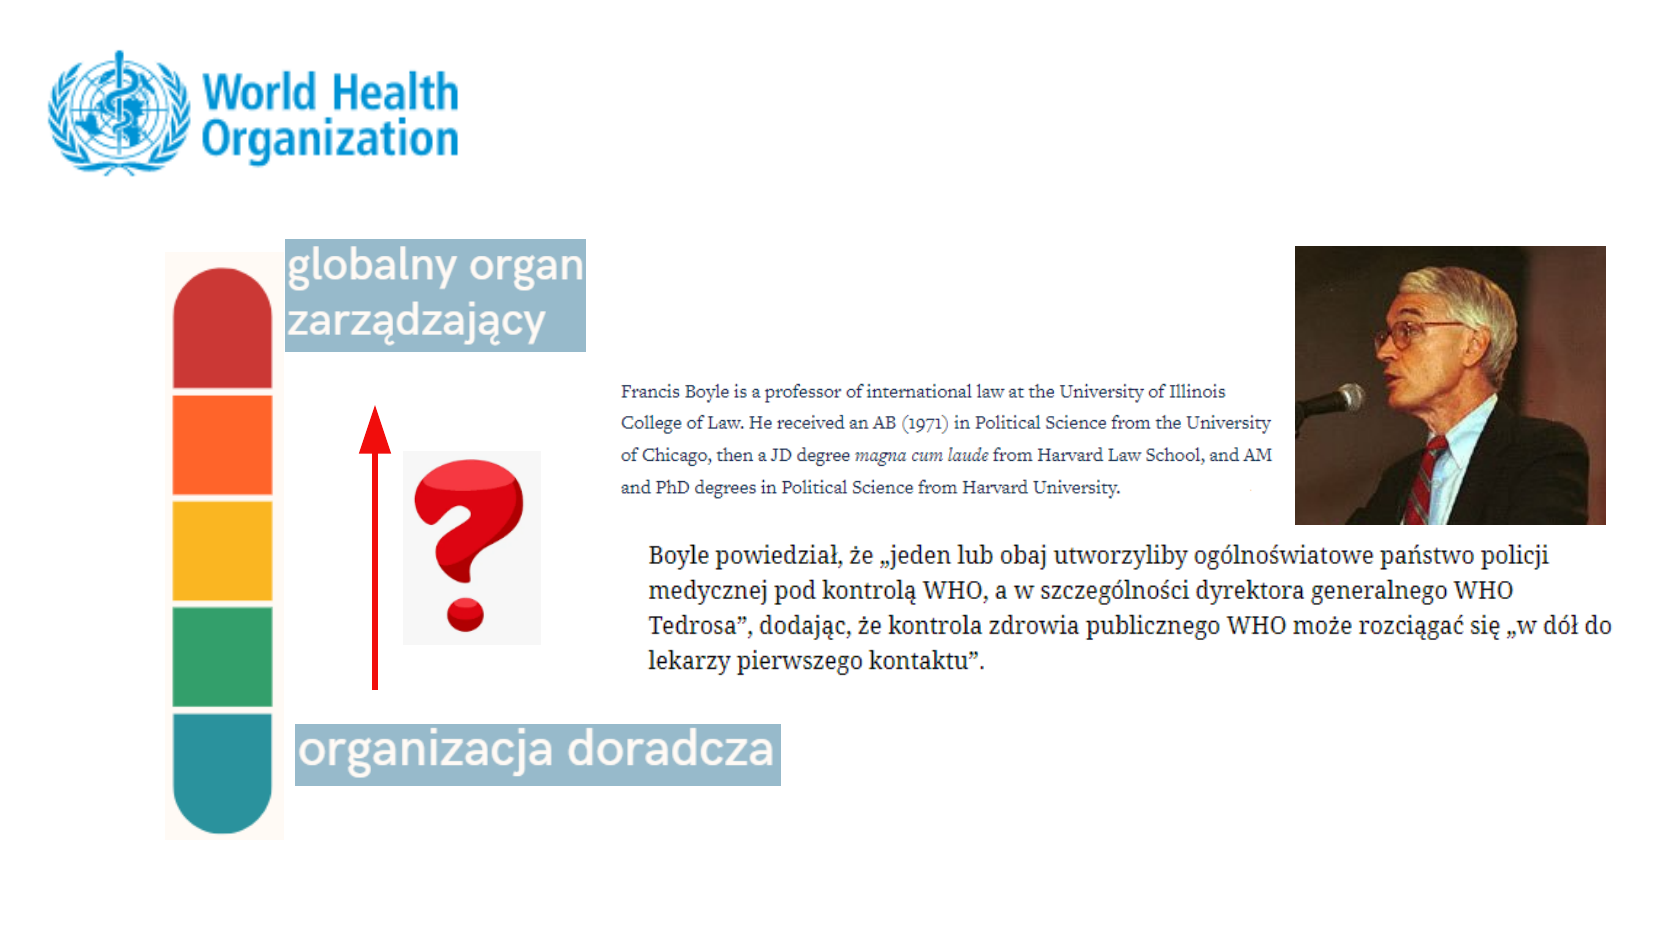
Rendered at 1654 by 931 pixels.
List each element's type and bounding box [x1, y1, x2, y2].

picture [403, 451, 541, 646]
picture [165, 252, 284, 841]
picture [285, 239, 586, 352]
picture [615, 374, 1281, 501]
picture [295, 724, 781, 786]
picture [30, 30, 504, 211]
picture [1295, 246, 1606, 526]
picture [645, 539, 1621, 681]
